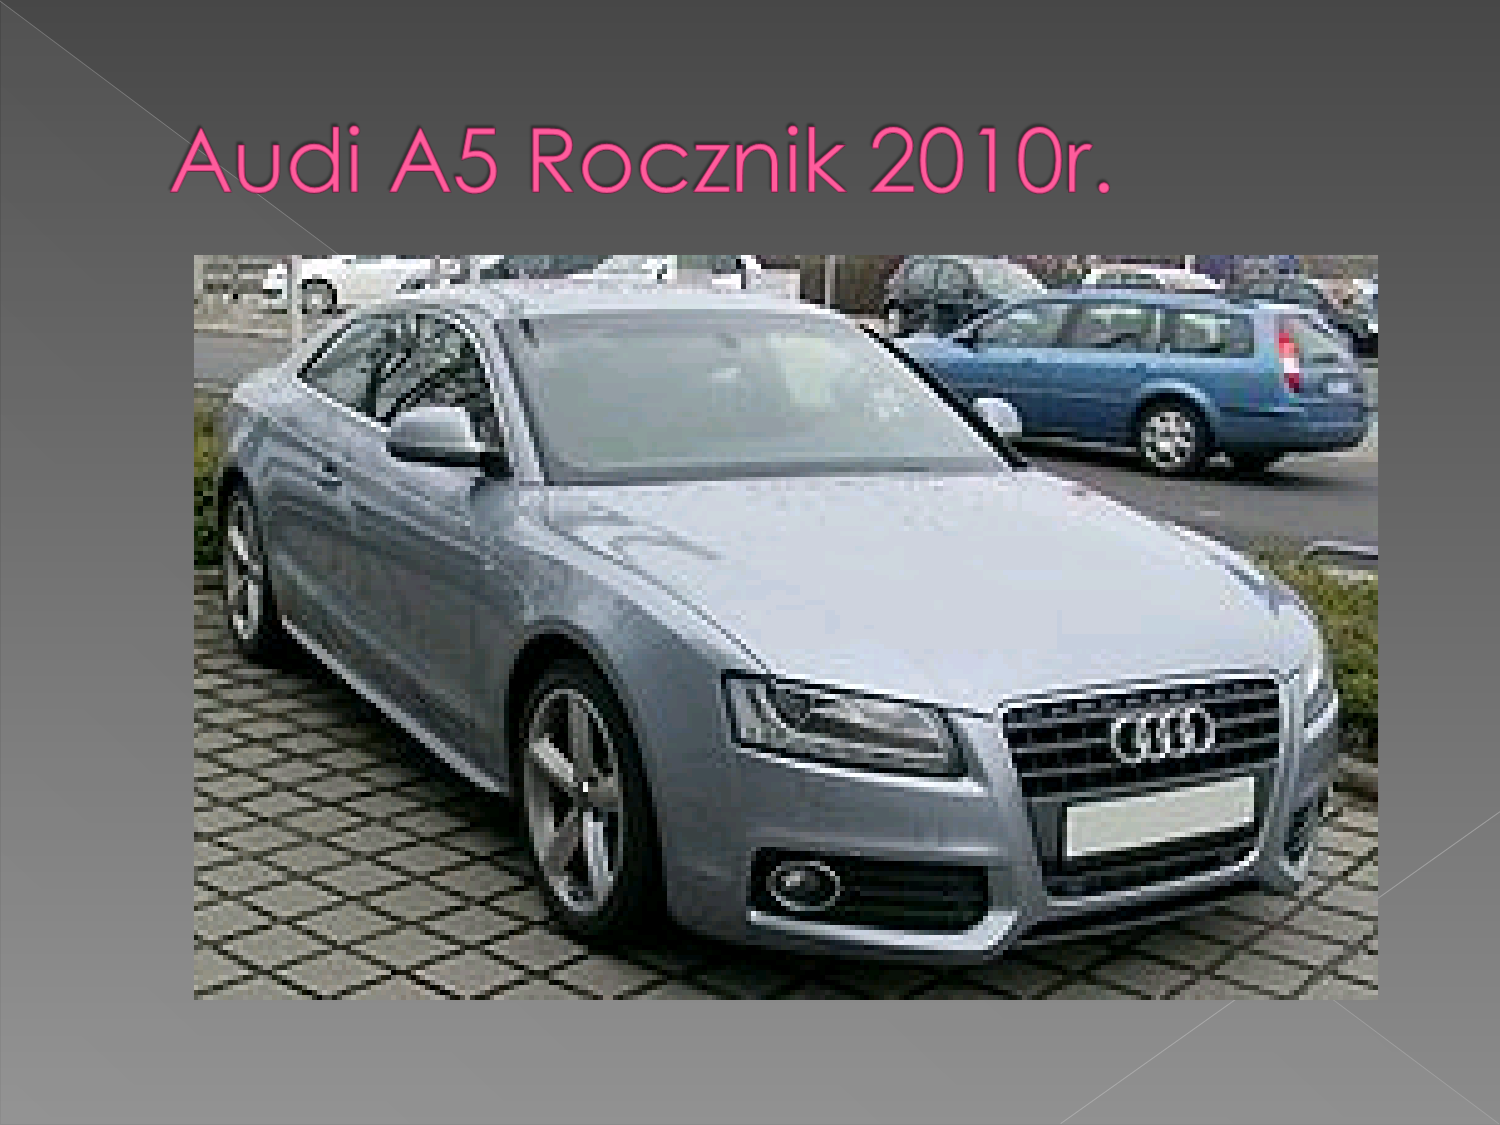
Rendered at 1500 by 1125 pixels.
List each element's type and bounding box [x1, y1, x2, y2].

picture [73, 42, 1427, 1000]
